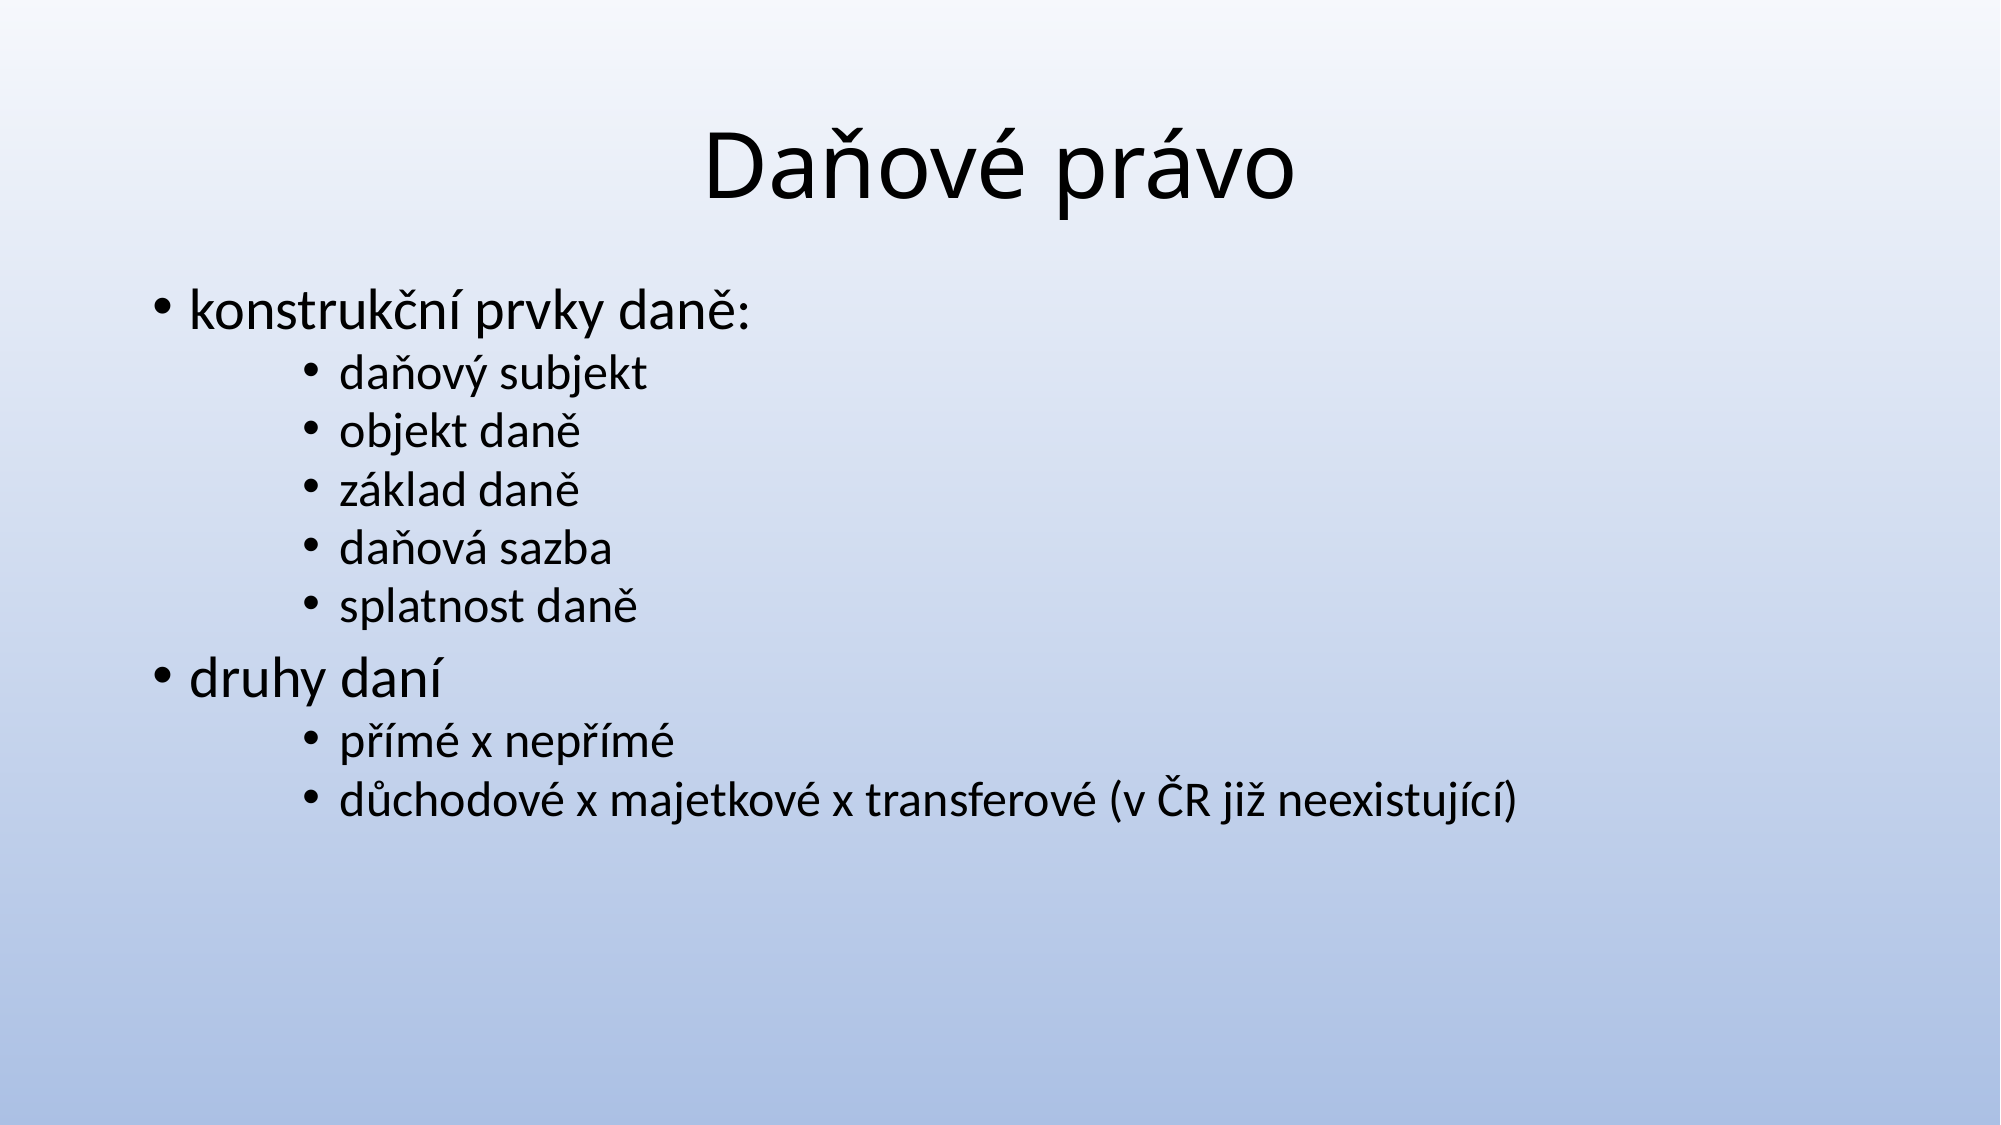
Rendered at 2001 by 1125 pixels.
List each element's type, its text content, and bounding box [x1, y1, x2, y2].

list konstrukční prvky daně: daňový subjekt objekt daně základ daně daňová sazba splatnost daně druhy daní přímé x nepřímé důchodové x majetkové x transferové (v ČR již neexistující) [137, 277, 1863, 1066]
title Daňové právo [137, 59, 1863, 277]
